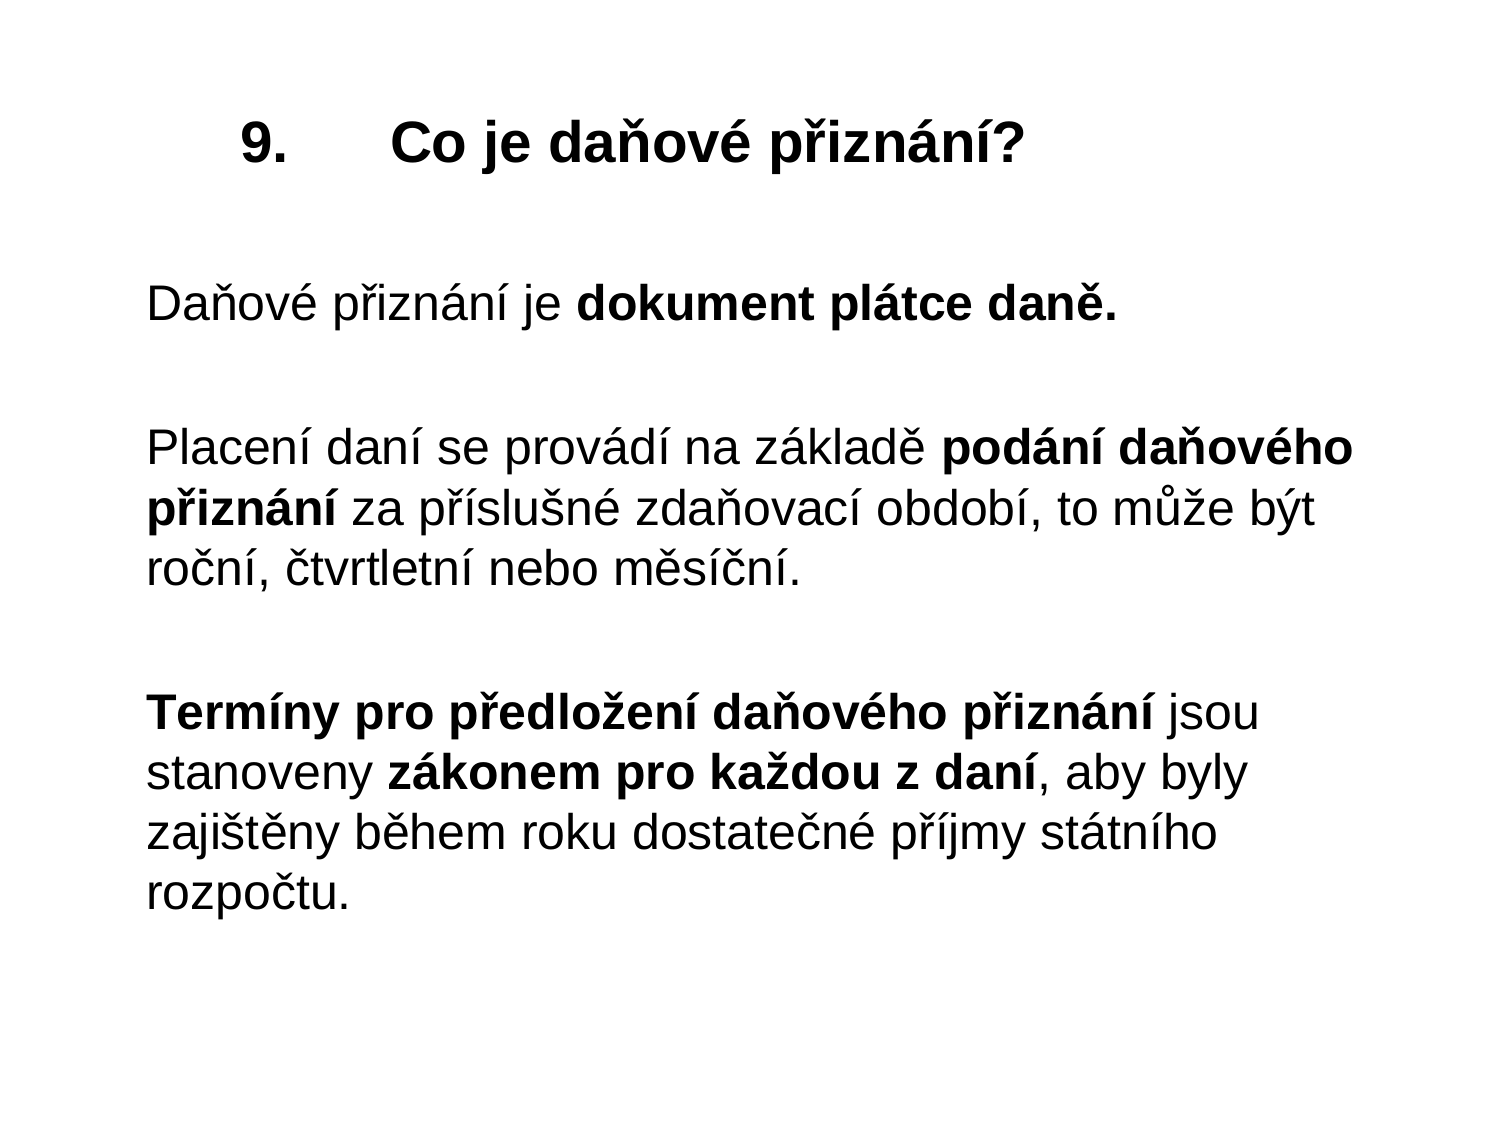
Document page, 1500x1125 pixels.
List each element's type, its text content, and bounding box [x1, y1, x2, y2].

title 9. Co je daňové přiznání? [75, 45, 1426, 233]
list Daňové přiznání je dokument plátce daně. Placení daní se provádí na základě podání daňového přiznání za příslušné zdaňovací období, to může být roční, čtvrtletní nebo měsíční. Termíny pro předložení daňového přiznání jsou stanoveny zákonem pro každou z daní, aby byly zajištěny během roku dostatečné příjmy státního rozpočtu. [75, 262, 1426, 1006]
